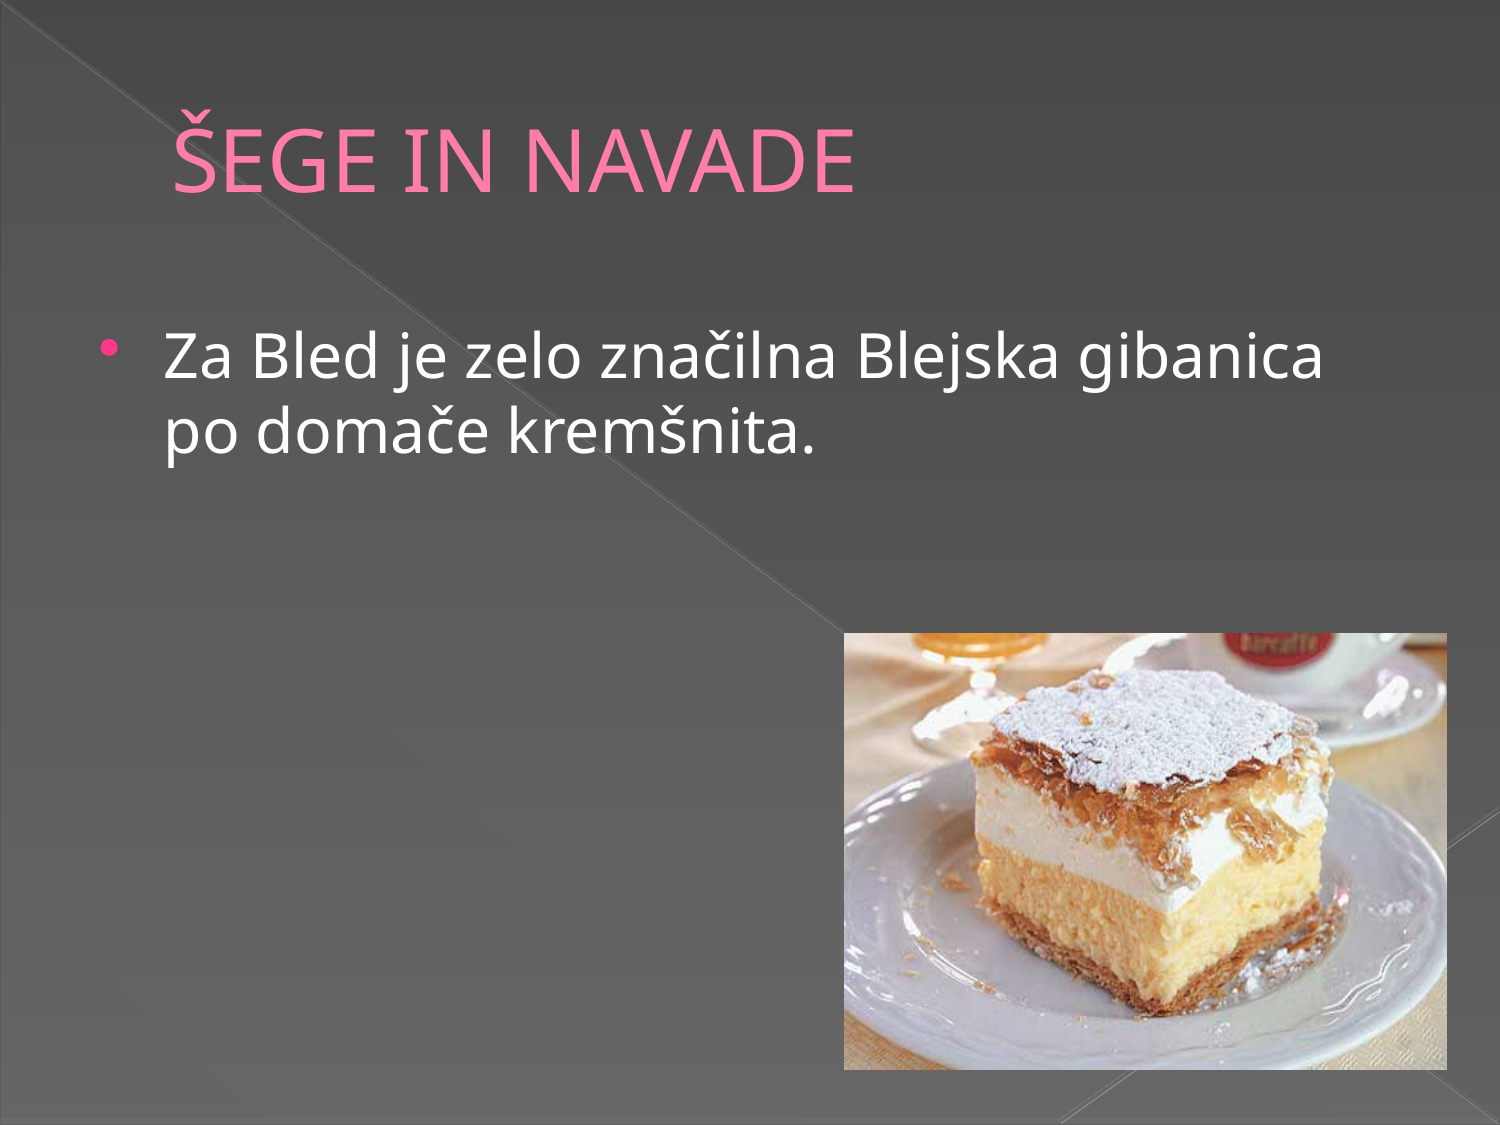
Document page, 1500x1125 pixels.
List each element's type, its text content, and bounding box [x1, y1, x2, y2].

list Za Bled je zelo značilna Blejska gibanica po domače kremšnita. [75, 308, 1425, 1059]
picture [844, 633, 1447, 1070]
title ŠEGE IN NAVADE [76, 42, 1427, 273]
